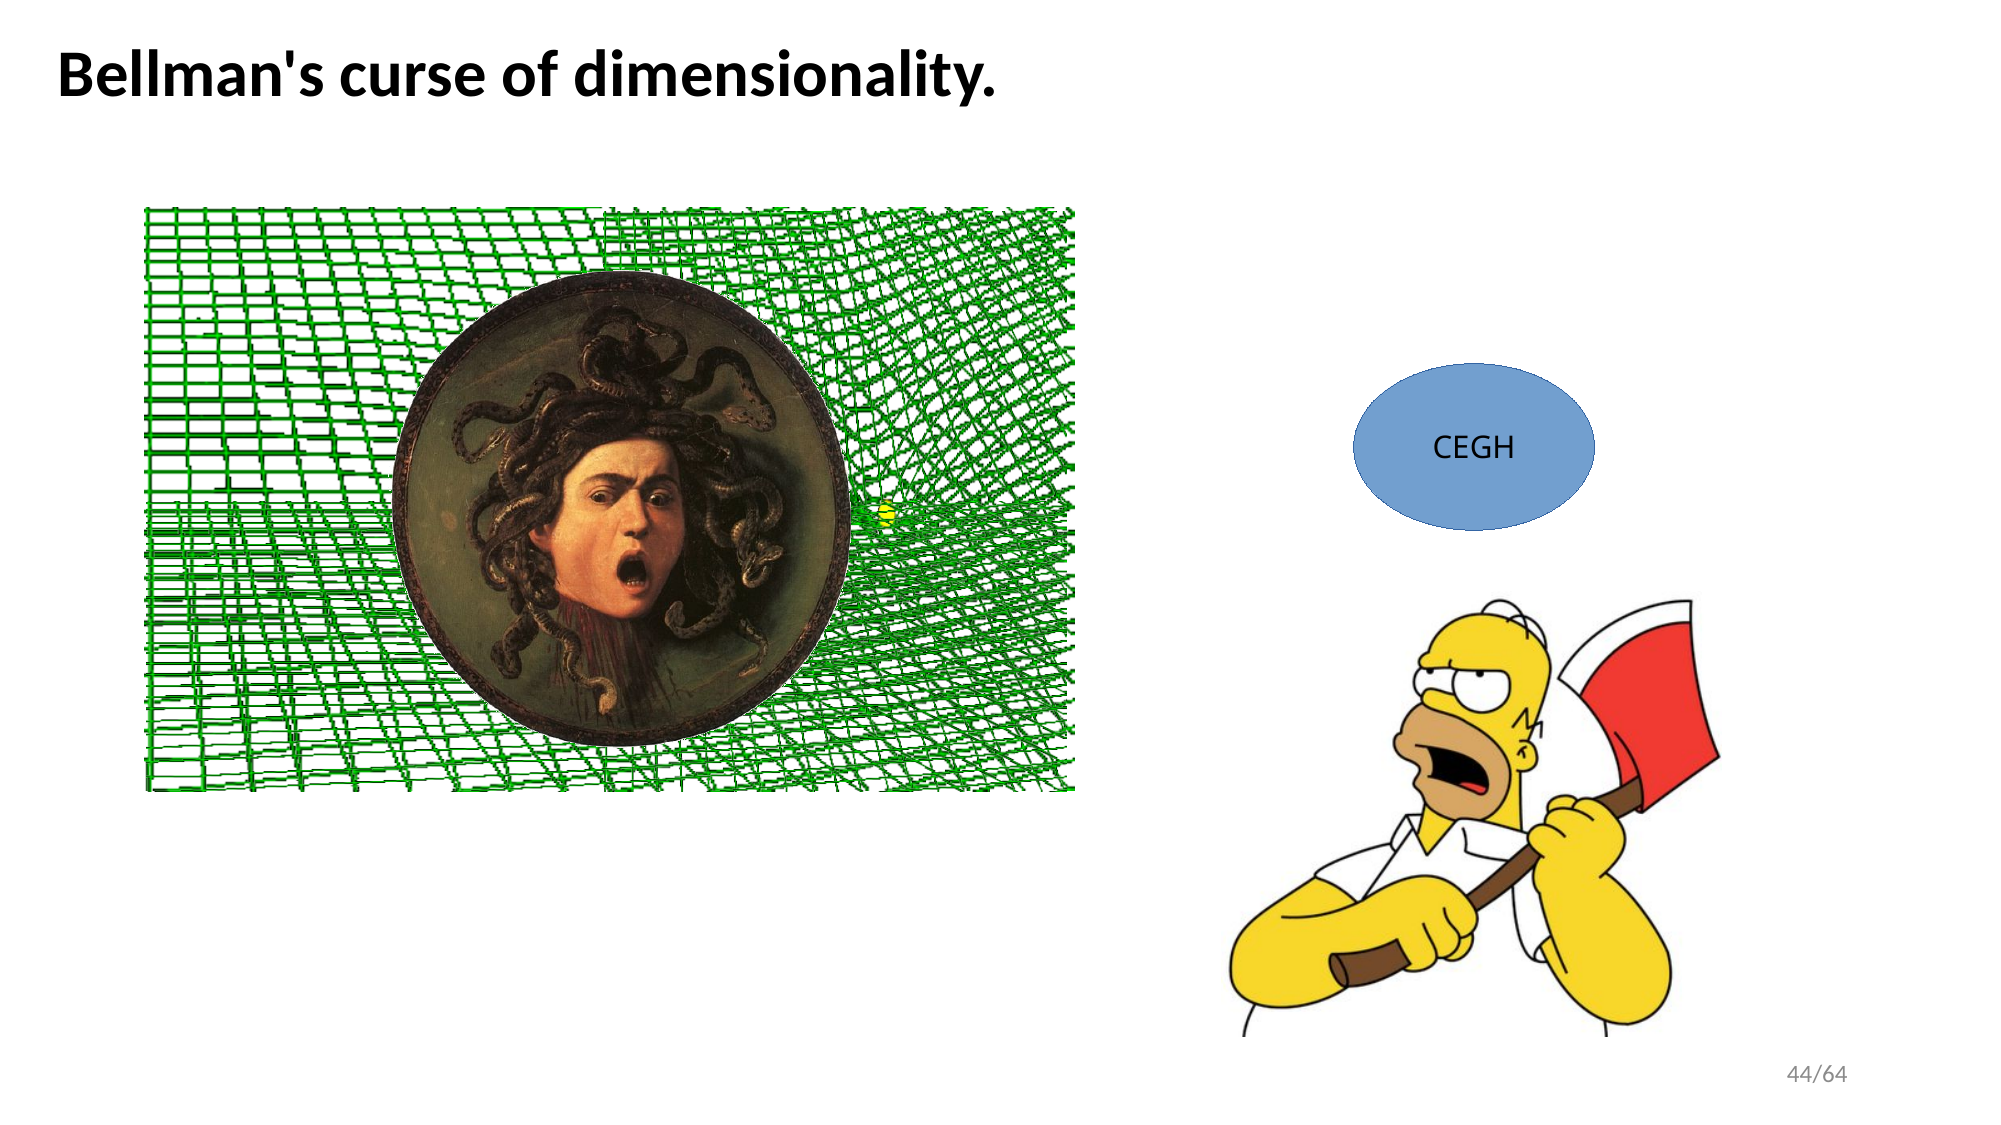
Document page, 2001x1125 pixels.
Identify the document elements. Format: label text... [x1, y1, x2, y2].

picture [1221, 591, 1722, 1037]
title Bellman's curse of dimensionality. [57, 19, 1739, 140]
picture [144, 207, 1075, 792]
text_box CEGH [1353, 363, 1595, 531]
